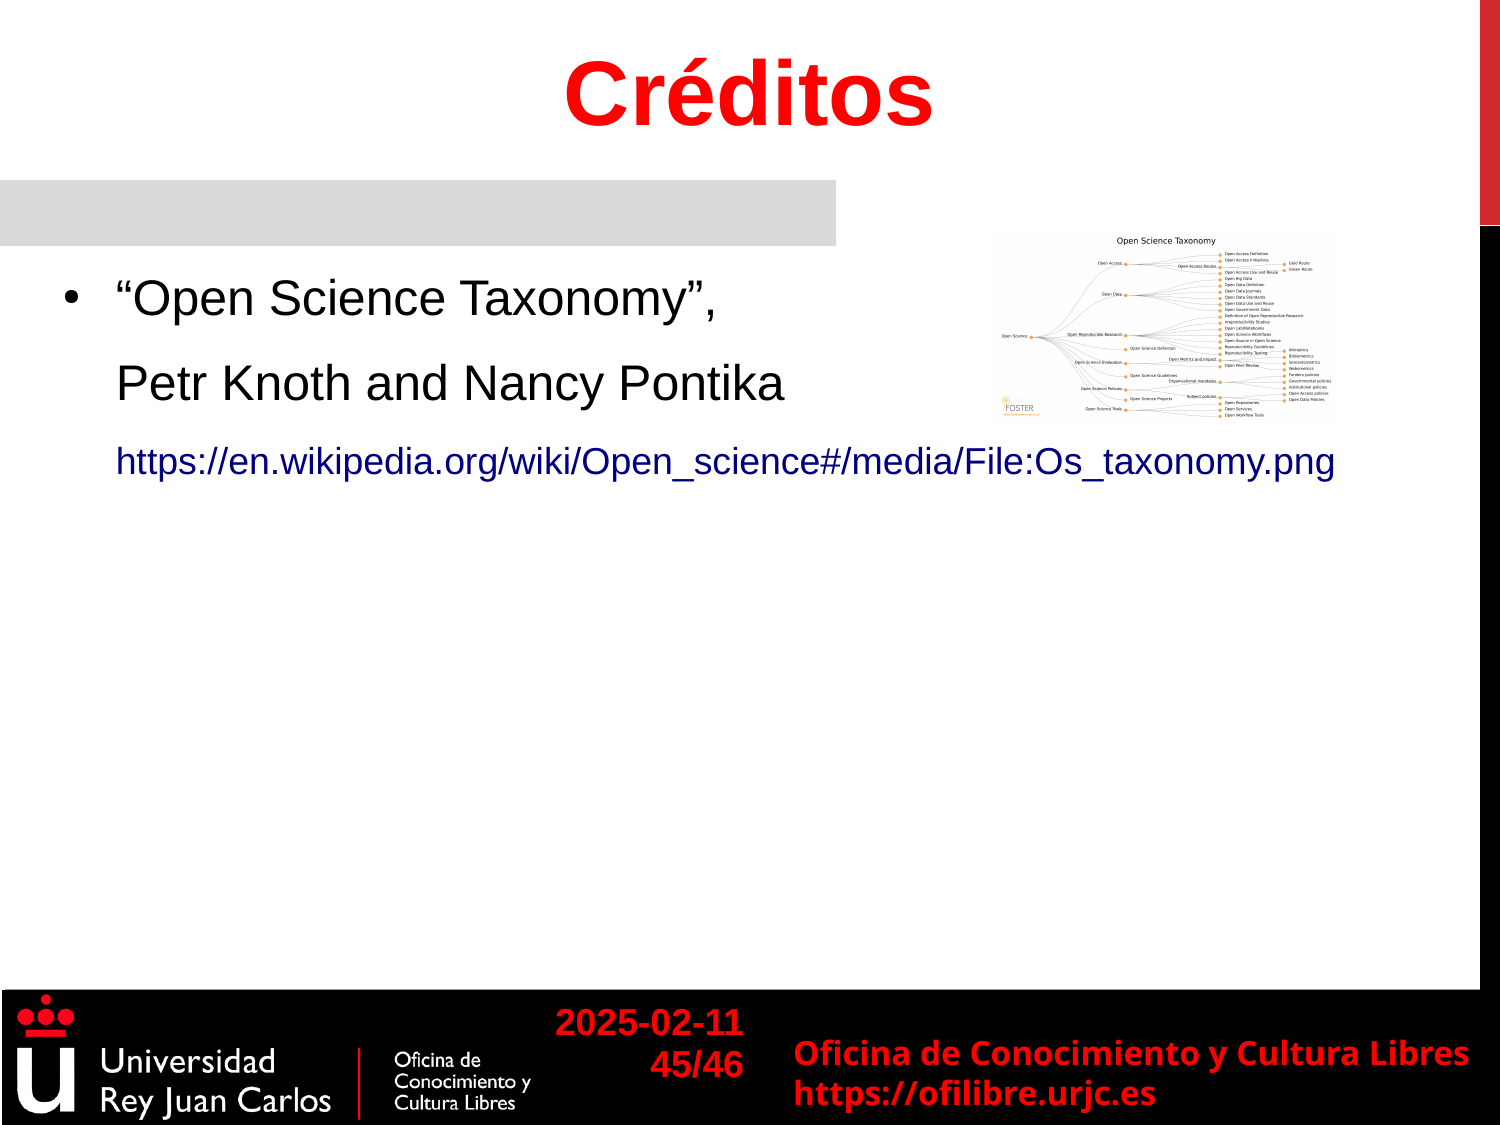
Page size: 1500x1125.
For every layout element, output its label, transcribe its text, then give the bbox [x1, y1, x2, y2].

list “Open Science Taxonomy”, Petr Knoth and Nancy Pontika https://en.wikipedia.org/wiki/Open_science#/media/File:Os_taxonomy.png [45, 270, 1471, 960]
picture [994, 233, 1336, 423]
title Créditos [75, 15, 1425, 172]
picture [17, 994, 531, 1120]
